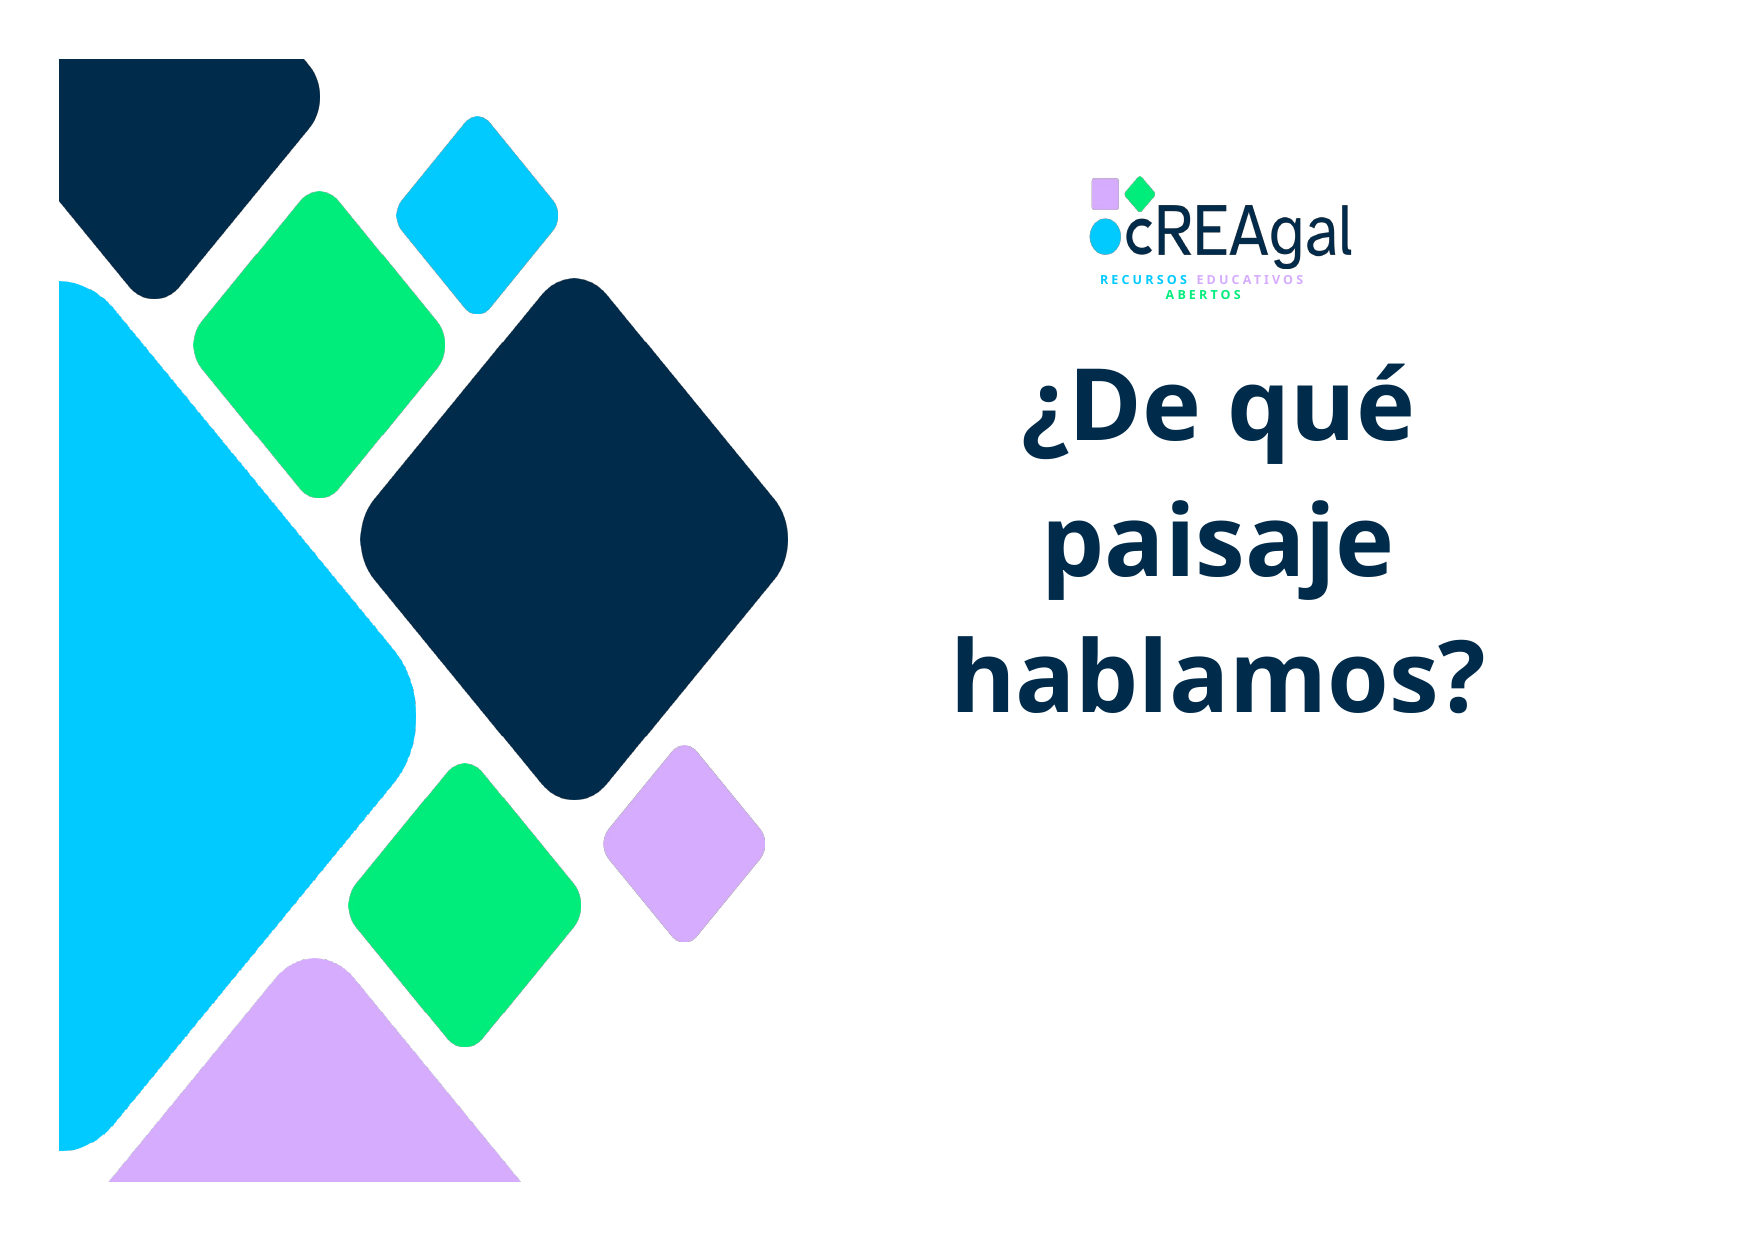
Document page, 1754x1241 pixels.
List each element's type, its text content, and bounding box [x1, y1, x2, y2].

picture [1089, 176, 1352, 269]
title ¿De qué paisaje hablamos? [856, 368, 1581, 707]
picture [59, 59, 788, 1182]
picture [481, 116, 558, 208]
